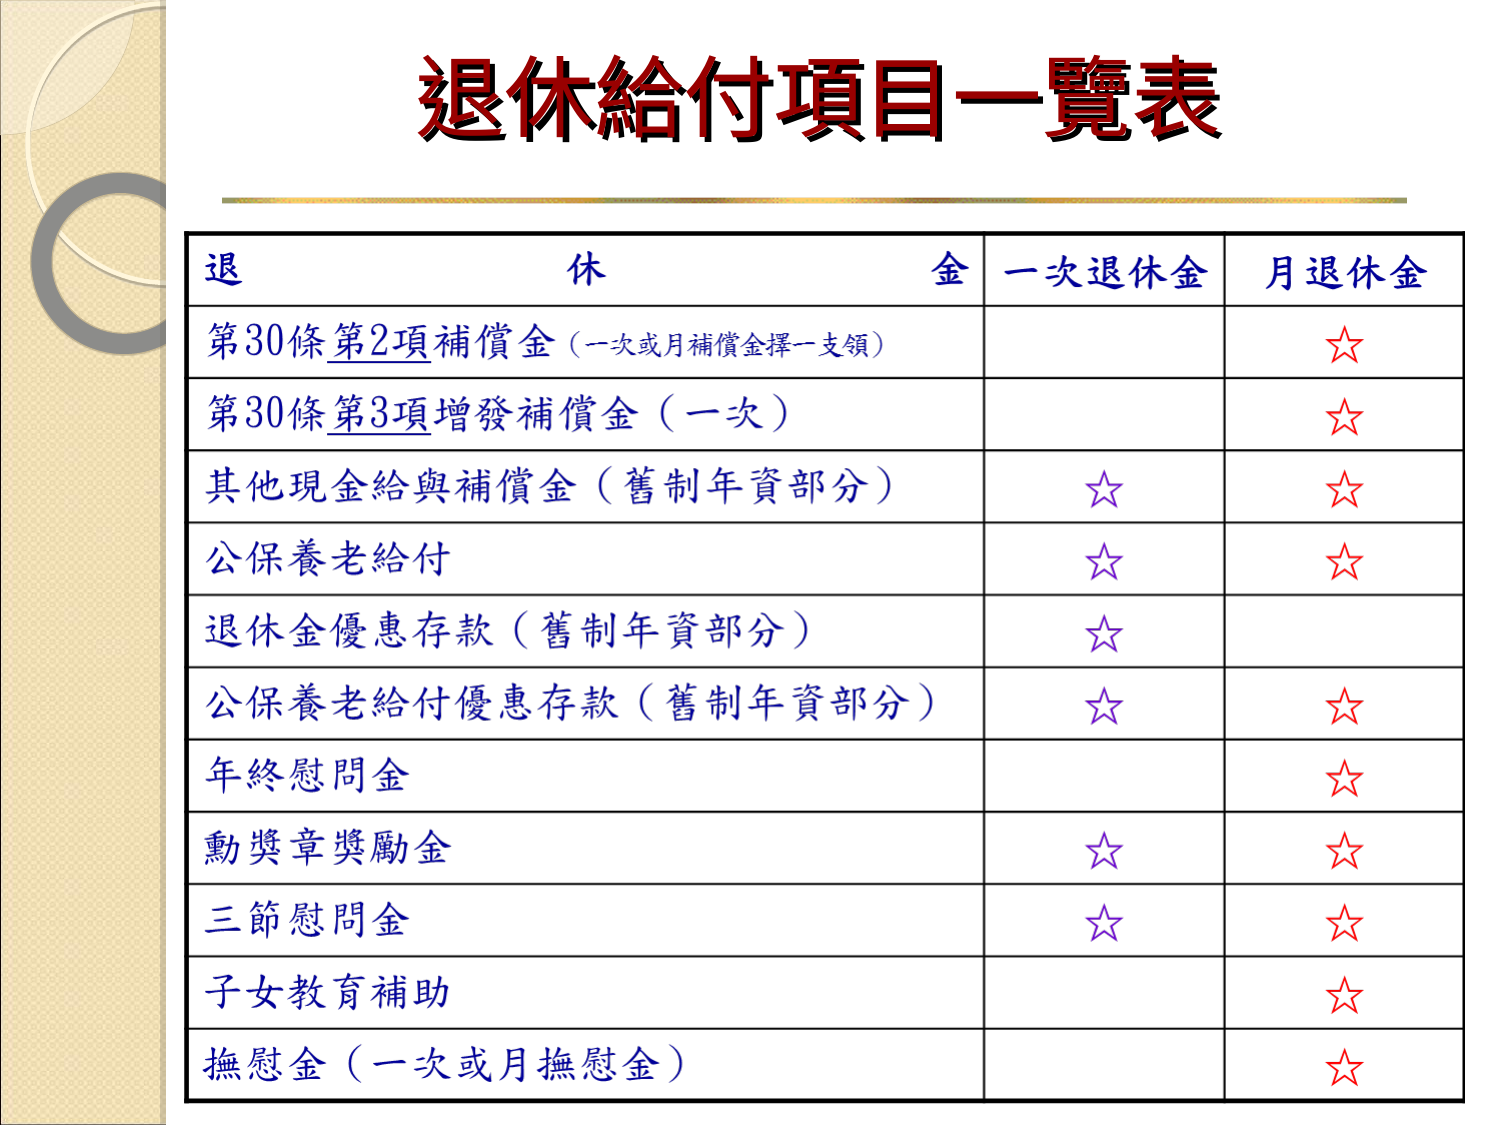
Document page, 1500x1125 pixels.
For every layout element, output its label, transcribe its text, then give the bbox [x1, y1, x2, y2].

picture [176, 229, 1465, 1116]
picture [222, 192, 1407, 212]
title 退休給付項目一覽表 [210, 16, 1426, 173]
